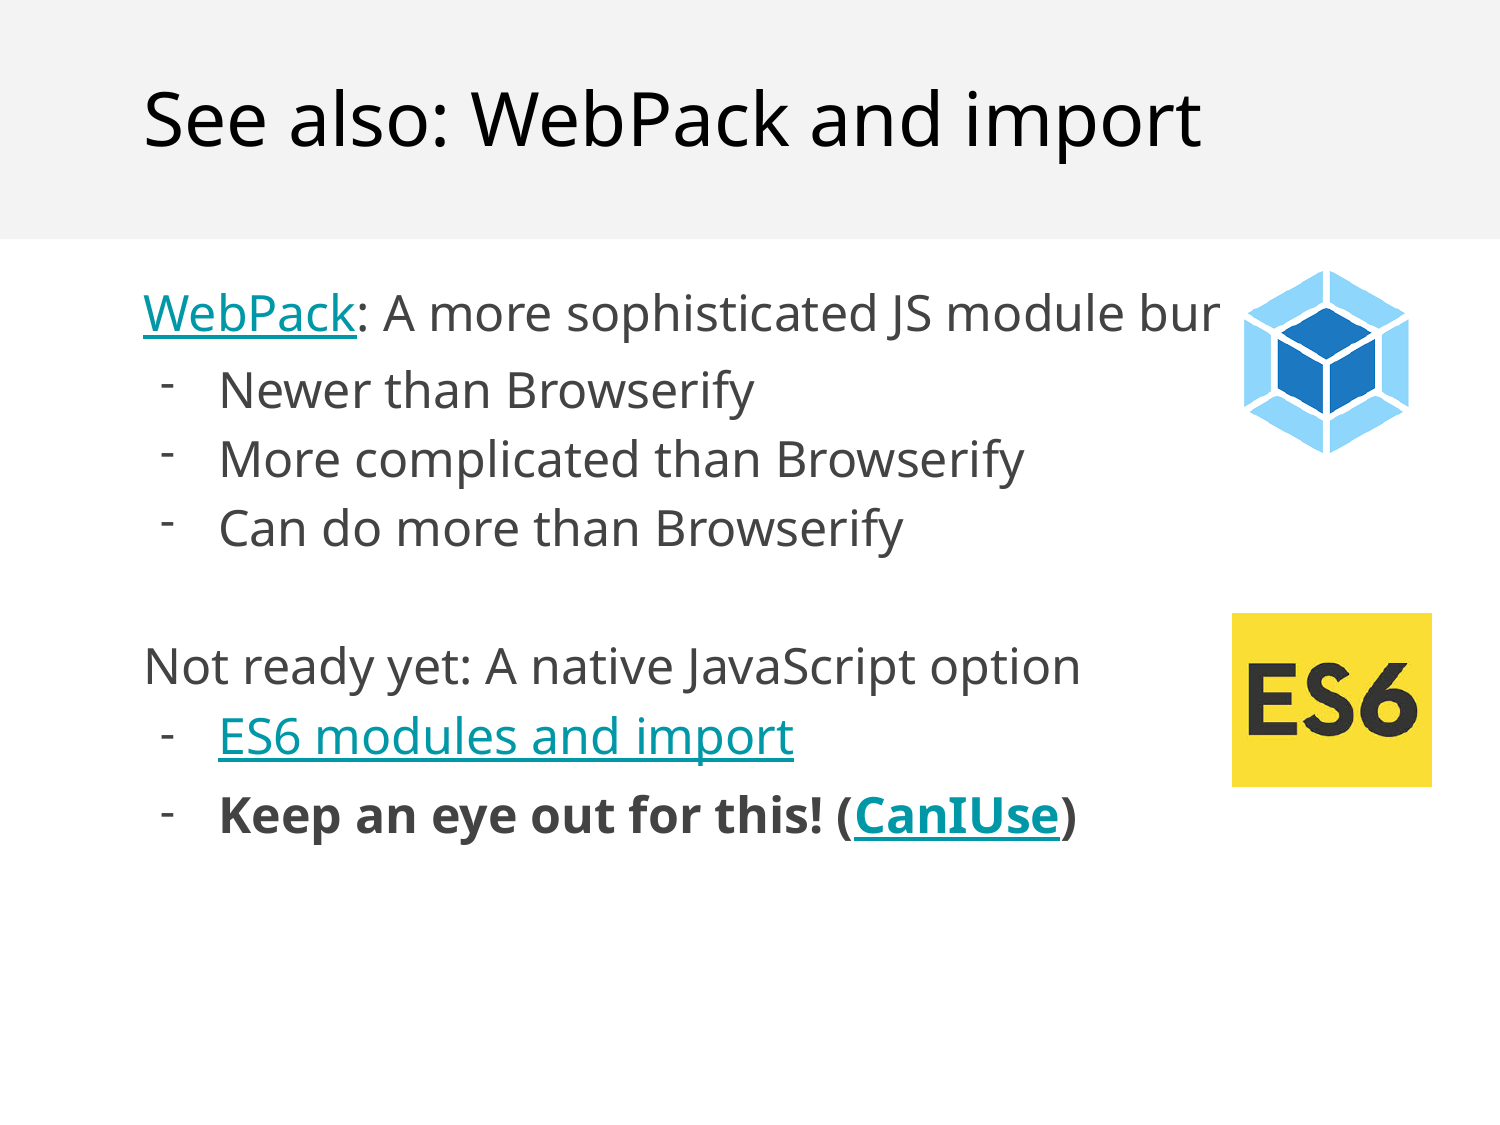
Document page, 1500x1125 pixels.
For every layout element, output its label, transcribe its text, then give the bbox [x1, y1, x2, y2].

picture [1232, 613, 1432, 787]
list WebPack: A more sophisticated JS module bundler Newer than Browserify More complicated than Browserify Can do more than Browserify Not ready yet: A native JavaScript option ES6 modules and import Keep an eye out for this! (CanIUse) [128, 255, 1432, 1004]
picture [1220, 255, 1432, 468]
title See also: WebPack and import [128, 56, 1372, 183]
